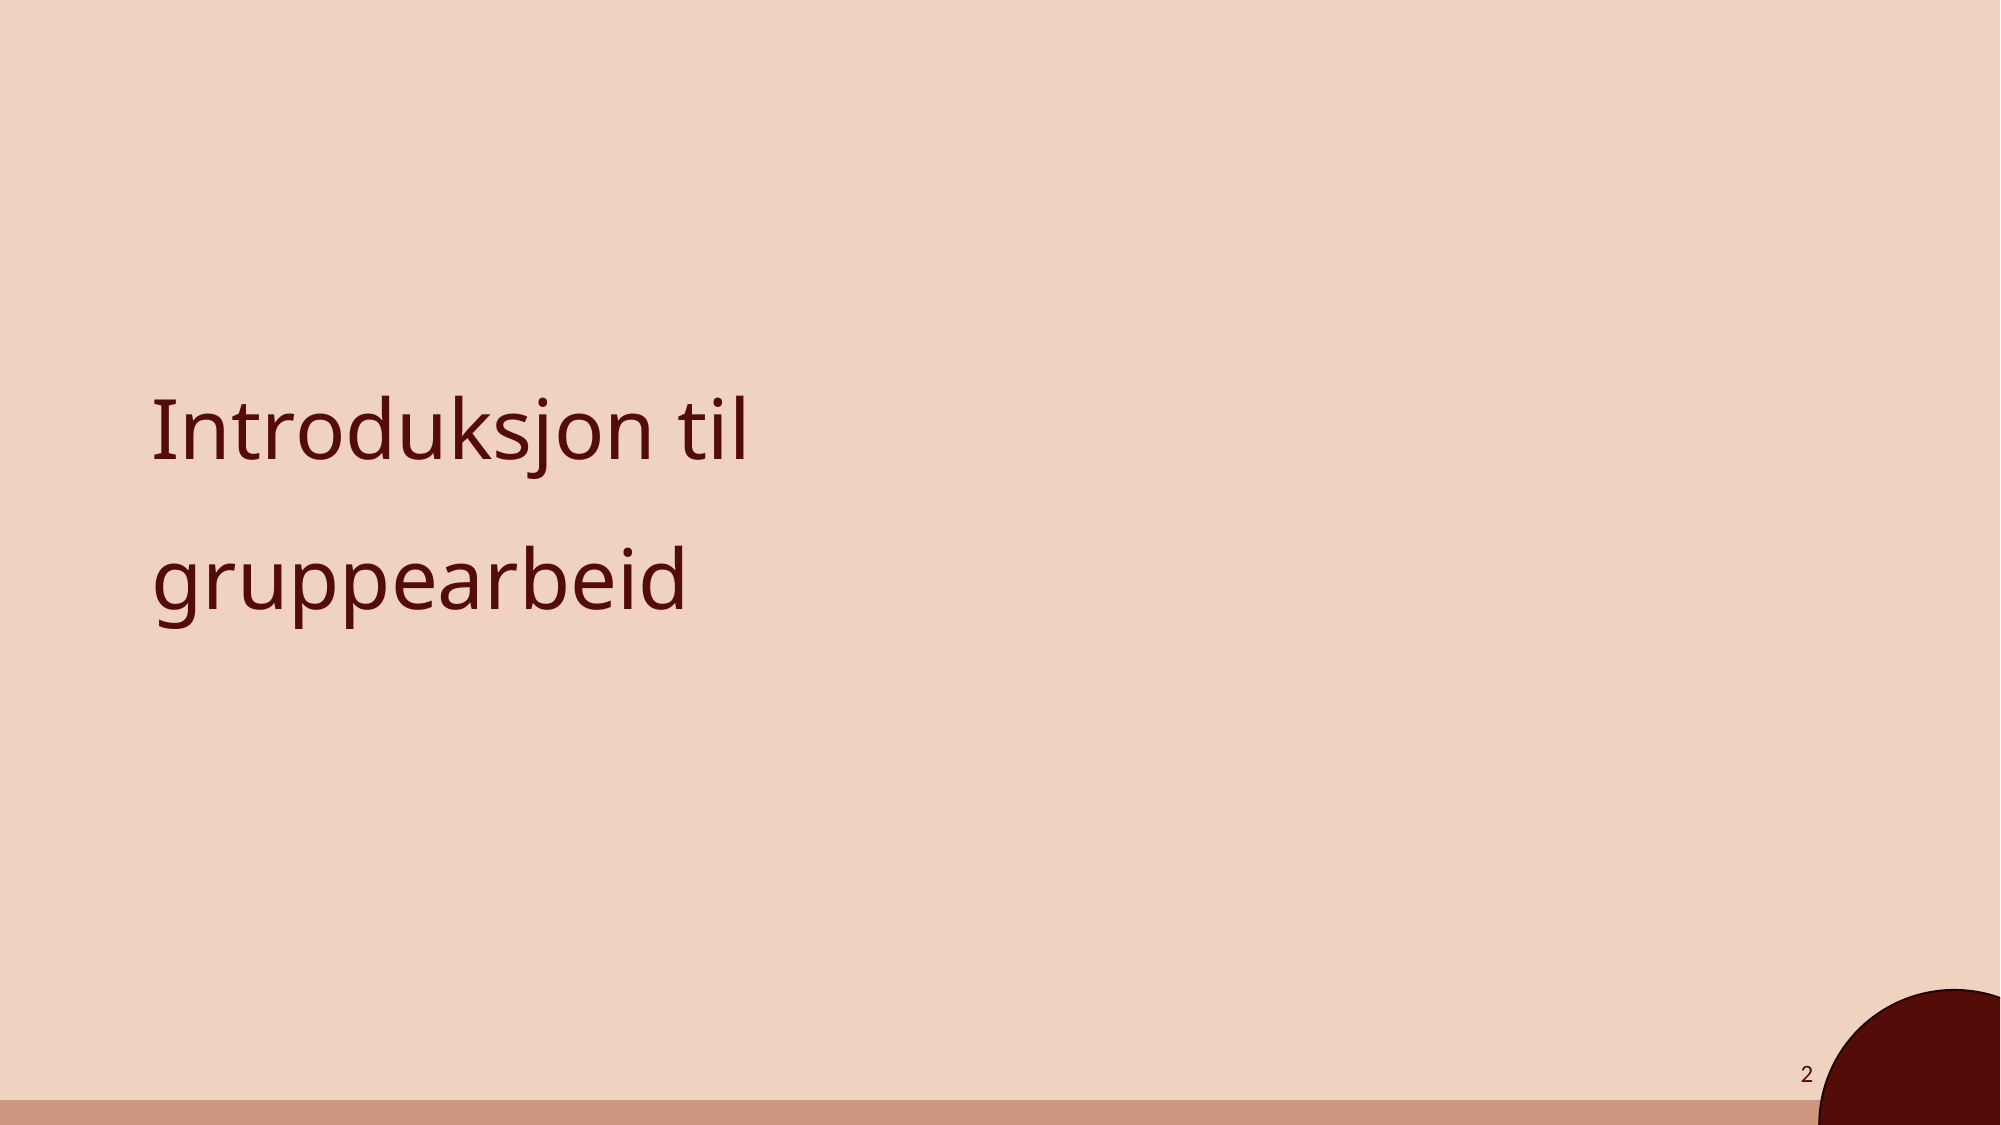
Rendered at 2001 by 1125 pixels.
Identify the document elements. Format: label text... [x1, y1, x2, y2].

text_box 2 [1785, 1042, 1970, 1103]
title Introduksjon til gruppearbeid [136, 210, 1263, 634]
